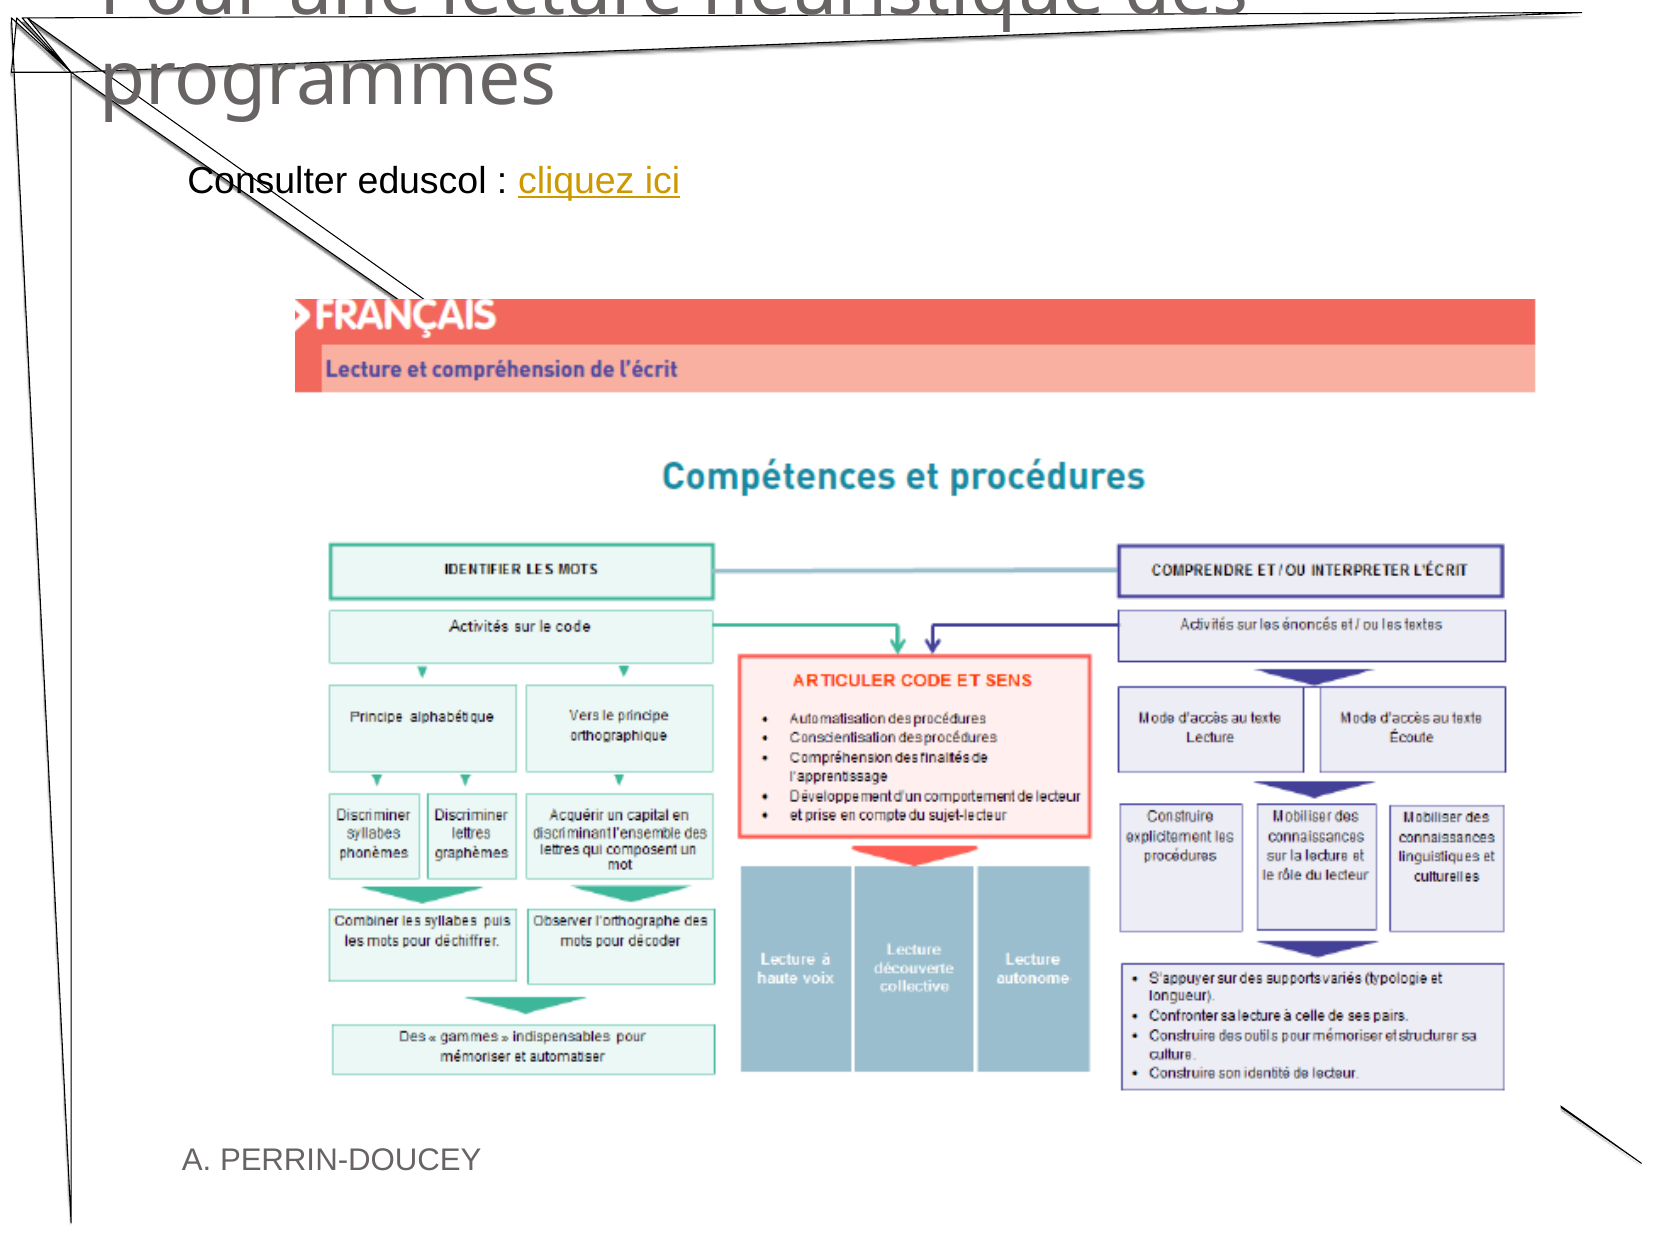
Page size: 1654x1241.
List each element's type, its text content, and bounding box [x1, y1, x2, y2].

title Pour une lecture heuristique des programmes [82, 49, 1571, 136]
picture [295, 299, 1561, 1155]
text_box Consulter eduscol : cliquez ici [172, 151, 1094, 210]
footer A. PERRIN-DOUCEY [165, 1116, 882, 1199]
